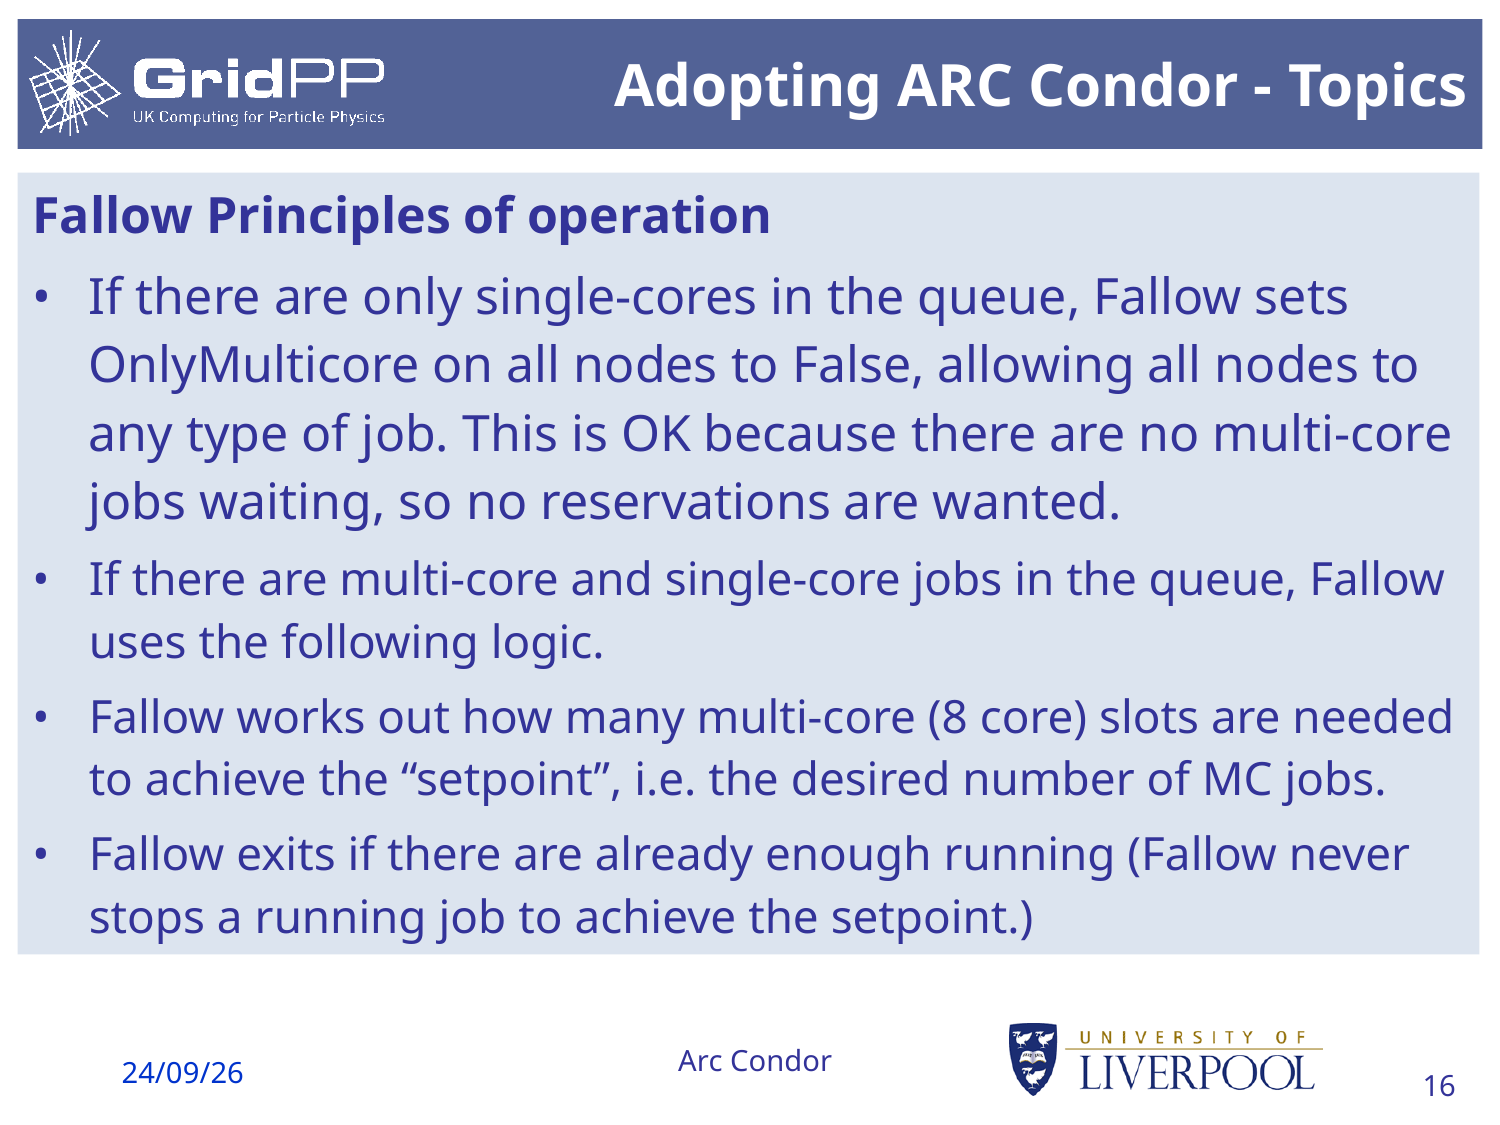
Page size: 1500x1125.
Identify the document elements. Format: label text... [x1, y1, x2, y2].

picture [1009, 1023, 1323, 1096]
picture [29, 30, 384, 136]
title Adopting ARC Condor - Topics [513, 19, 1483, 149]
text_box <number> [1388, 1059, 1471, 1094]
text_box 01/03/16 [29, 1046, 337, 1095]
text_box Arc Condor [536, 1034, 975, 1094]
list Fallow Principles of operation If there are only single-cores in the queue, Fallow sets OnlyMulticore on all nodes to False, allowing all nodes to any type of job. This is OK because there are no multi-core jobs waiting, so no reservations are wanted. If there are multi-core and single-core jobs in the queue, Fallow uses the following logic. Fallow works out how many multi-core (8 core) slots are needed to achieve the “setpoint”, i.e. the desired number of MC jobs. Fallow exits if there are already enough running (Fallow never stops a running job to achieve the setpoint.) [17, 172, 1480, 848]
